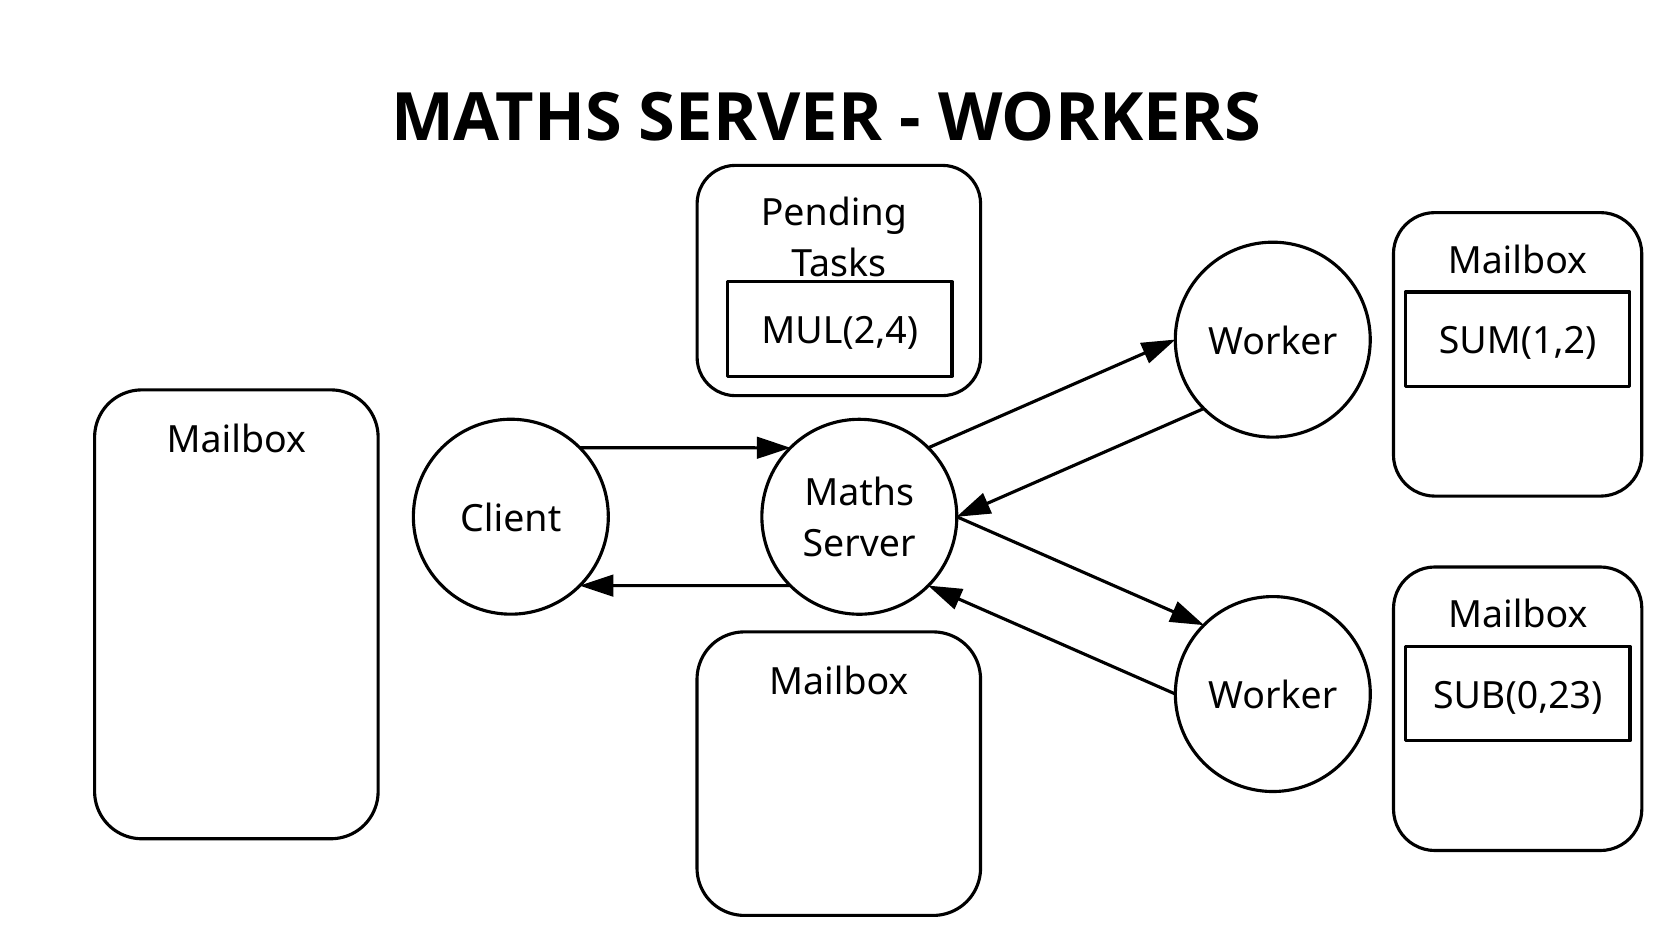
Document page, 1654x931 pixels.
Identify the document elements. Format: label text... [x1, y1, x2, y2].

text_box SUB(0,23) [1405, 646, 1630, 741]
text_box Mailbox [697, 631, 981, 916]
text_box Maths Server [761, 419, 957, 615]
text_box Mailbox [1393, 566, 1642, 851]
text_box Pending Tasks [697, 165, 981, 396]
text_box SUM(1,2) [1405, 291, 1630, 387]
text_box MUL(2,4) [727, 281, 952, 377]
text_box Worker [1175, 242, 1371, 438]
text_box Client [413, 419, 609, 615]
text_box Worker [1175, 596, 1371, 792]
text_box Mailbox [1393, 212, 1642, 497]
text_box Mailbox [94, 389, 379, 839]
title MATHS SERVER - WORKERS [82, 36, 1571, 193]
